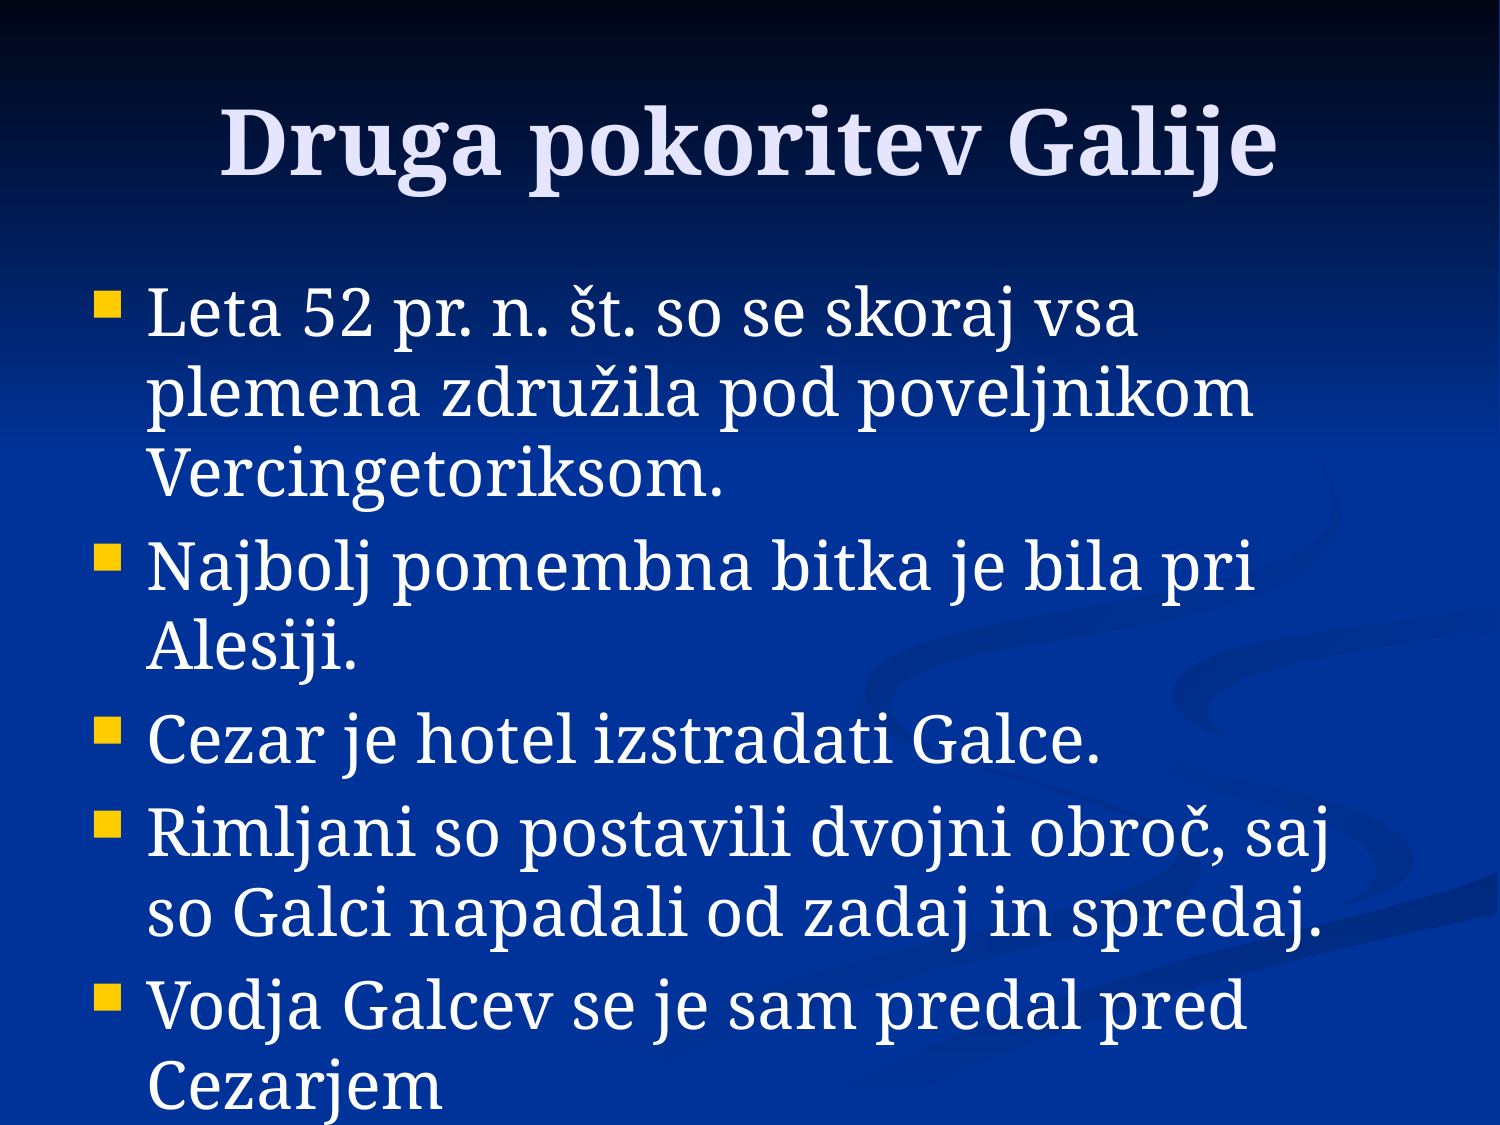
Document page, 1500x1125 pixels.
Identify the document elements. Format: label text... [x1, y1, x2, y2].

title Druga pokoritev Galije [75, 45, 1425, 233]
list Leta 52 pr. n. št. so se skoraj vsa plemena združila pod poveljnikom Vercingetoriksom. Najbolj pomembna bitka je bila pri Alesiji. Cezar je hotel izstradati Galce. Rimljani so postavili dvojni obroč, saj so Galci napadali od zadaj in spredaj. Vodja Galcev se je sam predal pred Cezarjem [75, 262, 1425, 1005]
